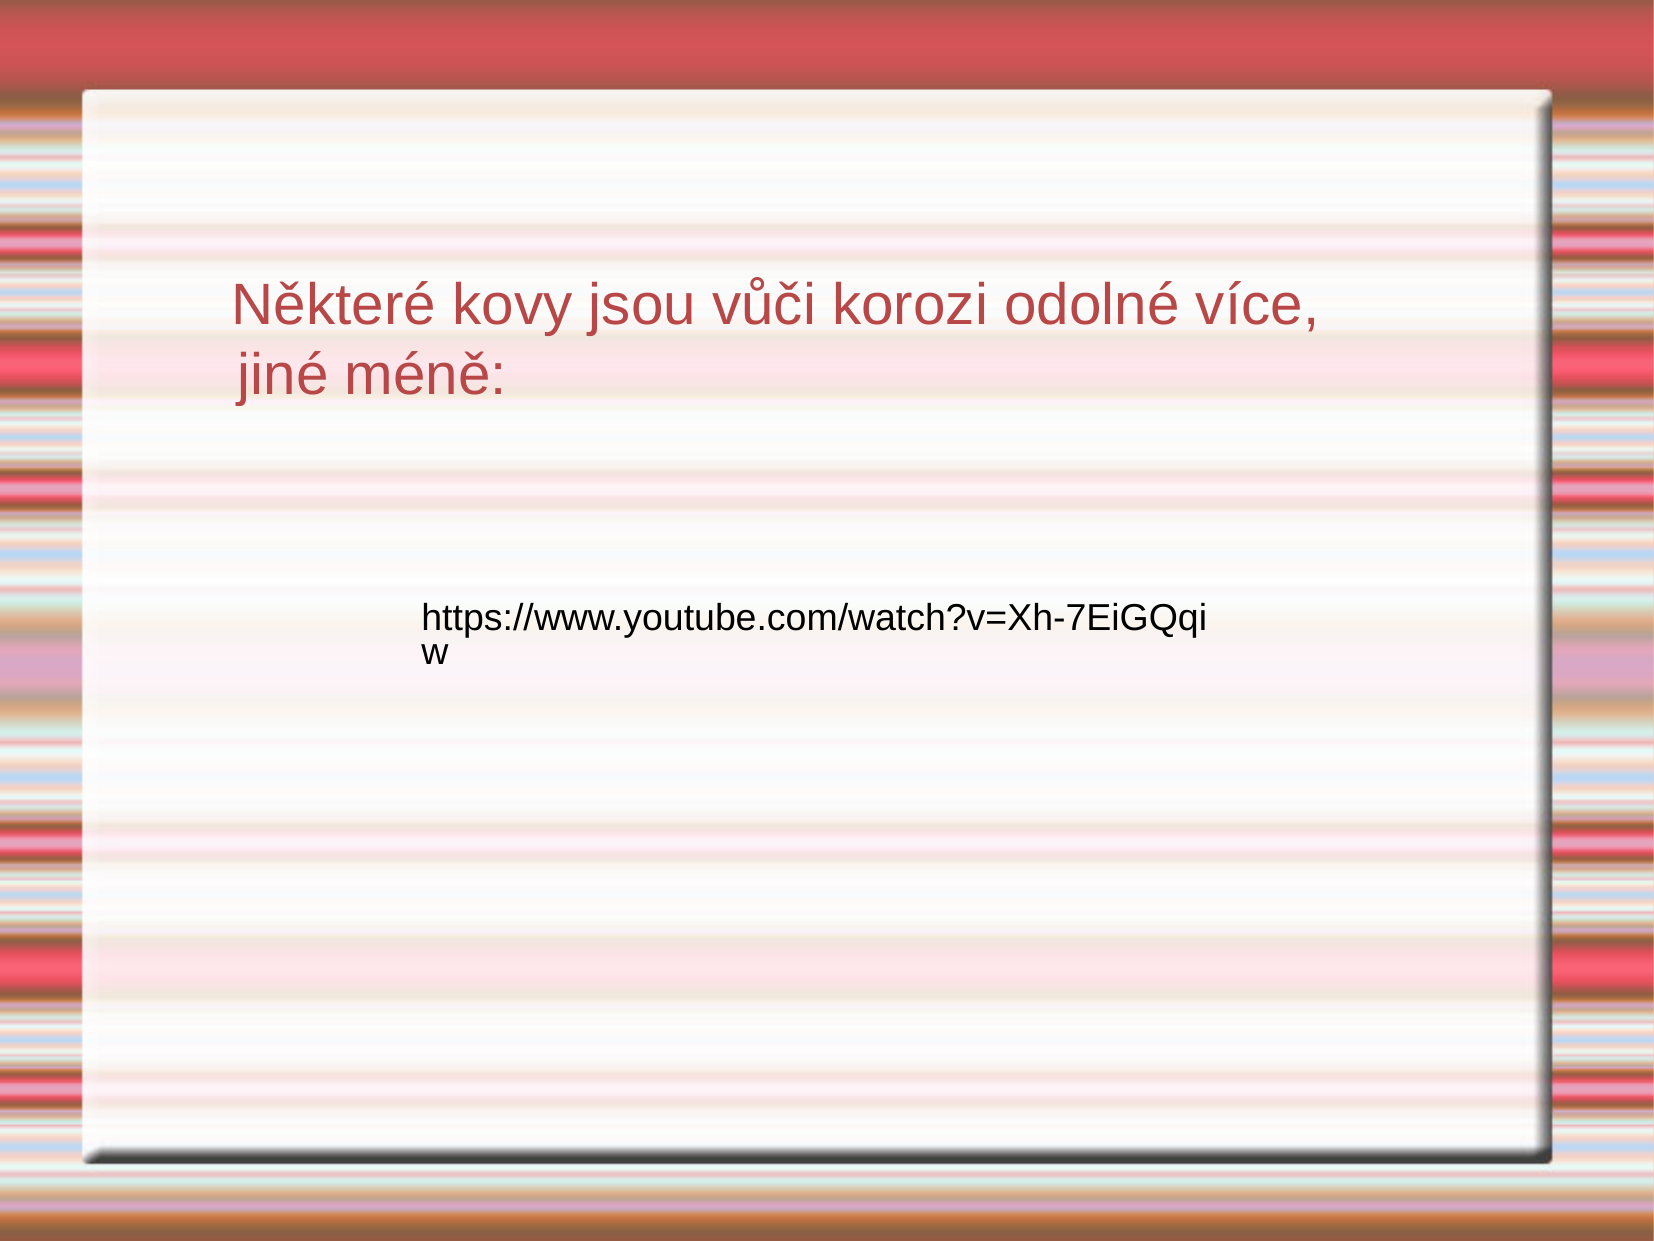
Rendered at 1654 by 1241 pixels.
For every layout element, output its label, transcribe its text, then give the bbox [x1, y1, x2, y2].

list [124, 265, 1506, 1047]
text_box https://www.youtube.com/watch?v=Xh-7EiGQqiw [406, 589, 1245, 688]
text_box Některé kovy jsou vůči korozi odolné více, jiné méně: [155, 265, 1506, 396]
